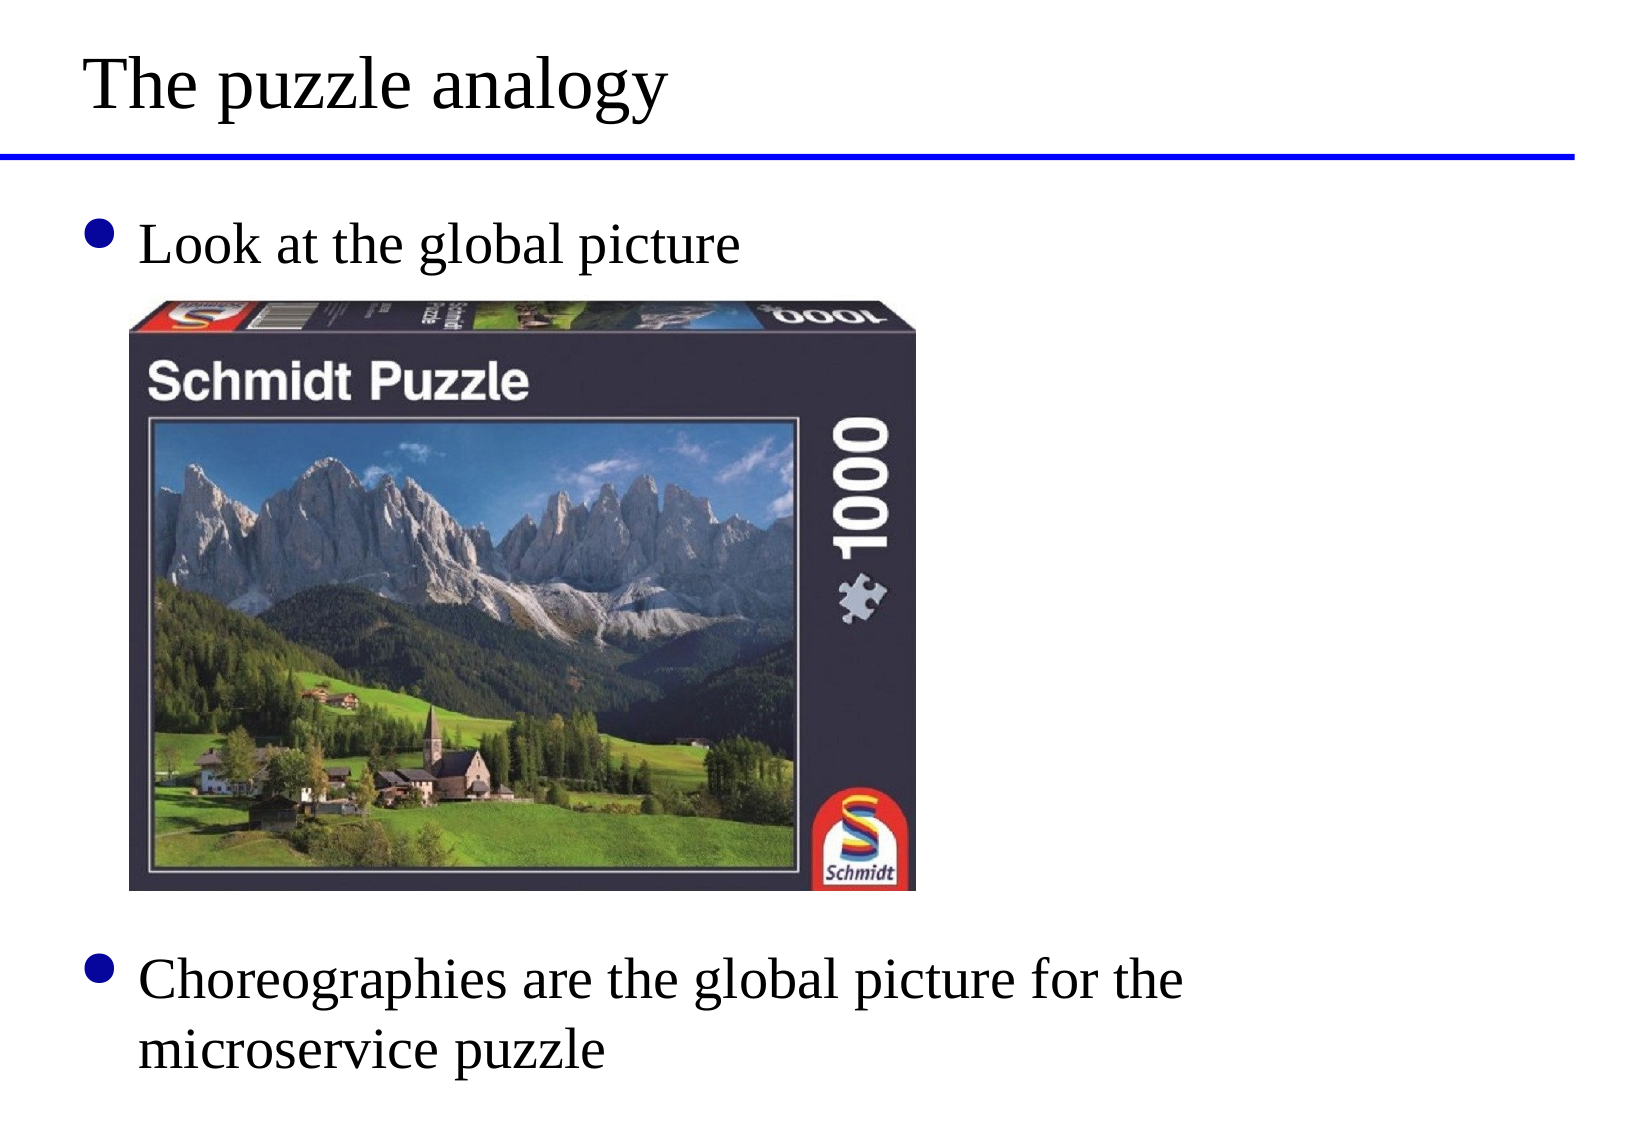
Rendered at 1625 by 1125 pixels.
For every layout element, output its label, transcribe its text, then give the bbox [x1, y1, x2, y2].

picture [129, 295, 916, 891]
list Look at the global picture Choreographies are the global picture for the microservice puzzle [67, 198, 1478, 1061]
title The puzzle analogy [67, 27, 1544, 131]
